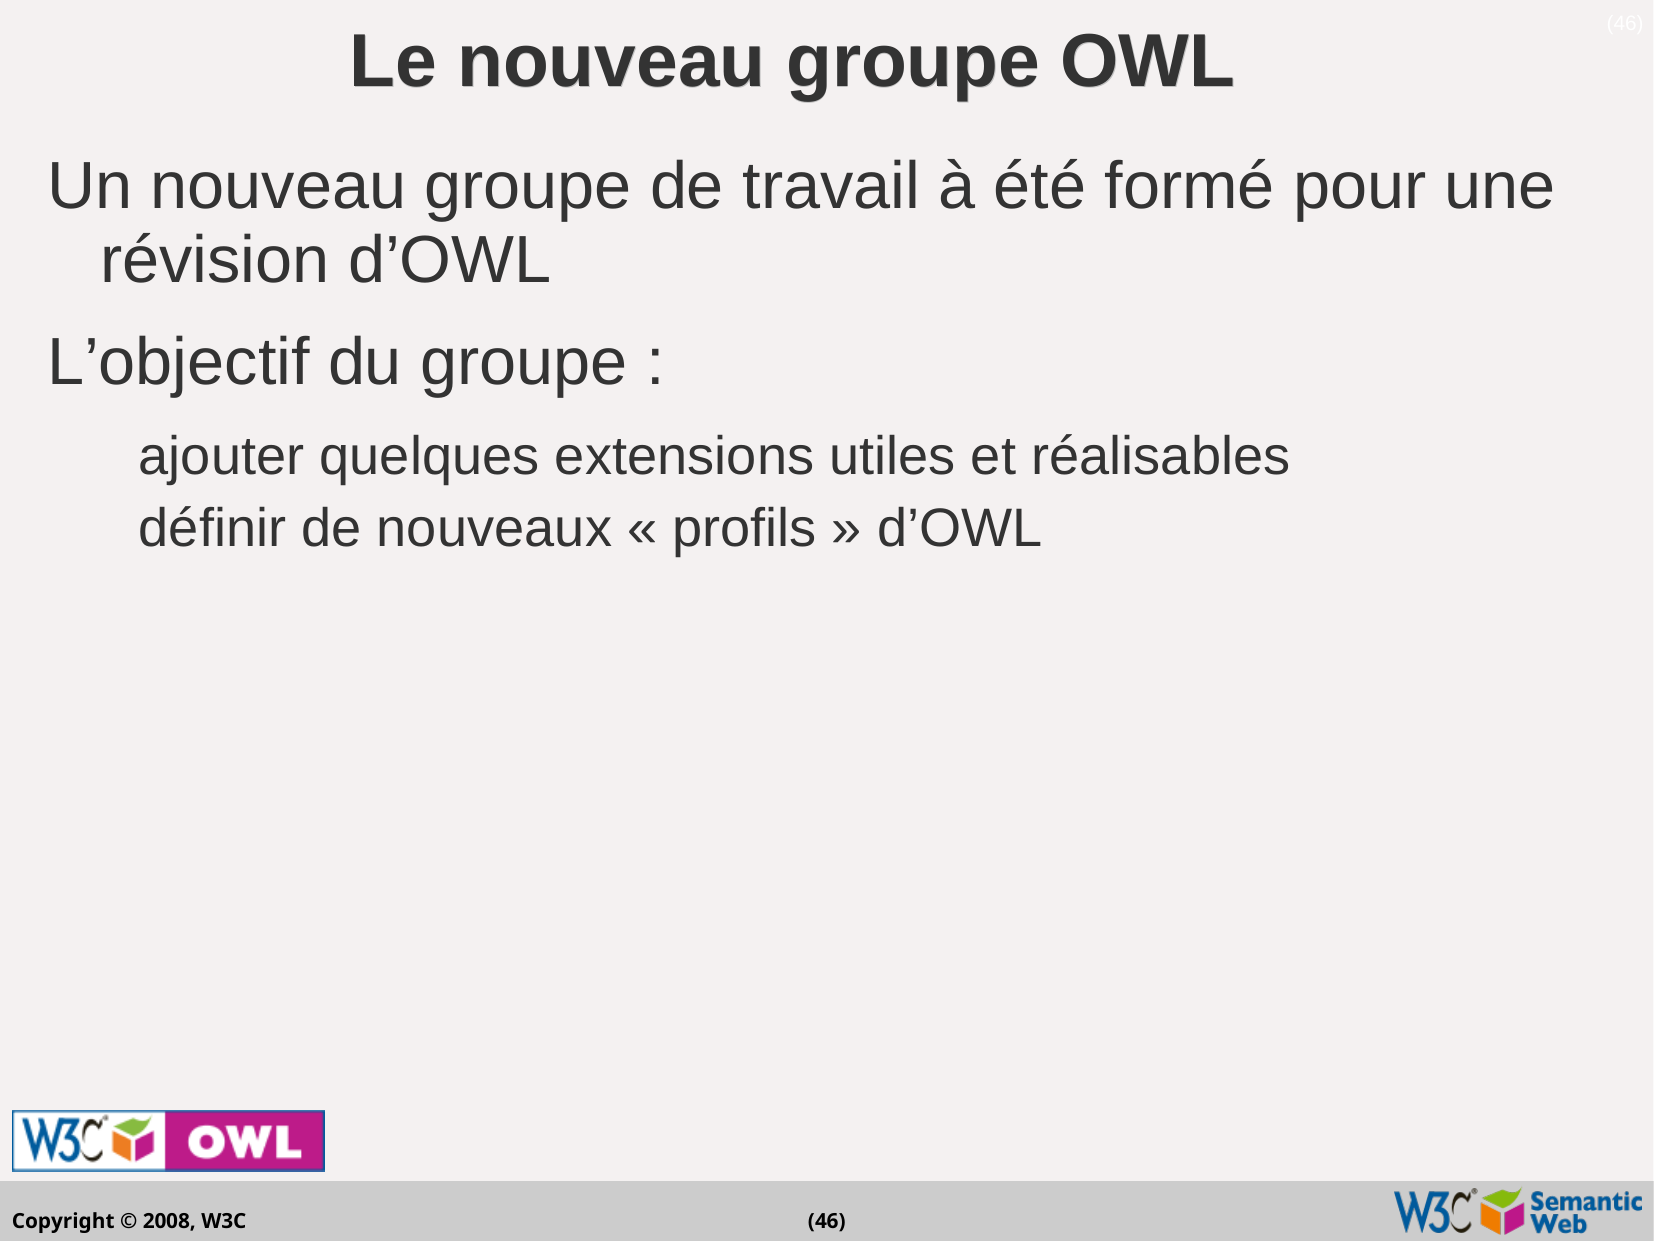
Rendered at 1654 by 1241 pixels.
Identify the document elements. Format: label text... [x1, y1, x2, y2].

picture [1394, 1185, 1642, 1235]
picture [12, 1110, 325, 1172]
list Un nouveau groupe de travail à été formé pour une révision d’OWL L’objectif du groupe : ajouter quelques extensions utiles et réalisables définir de nouveaux « profils » d’OWL [29, 147, 1624, 1134]
title Le nouveau groupe OWL [93, 0, 1493, 119]
